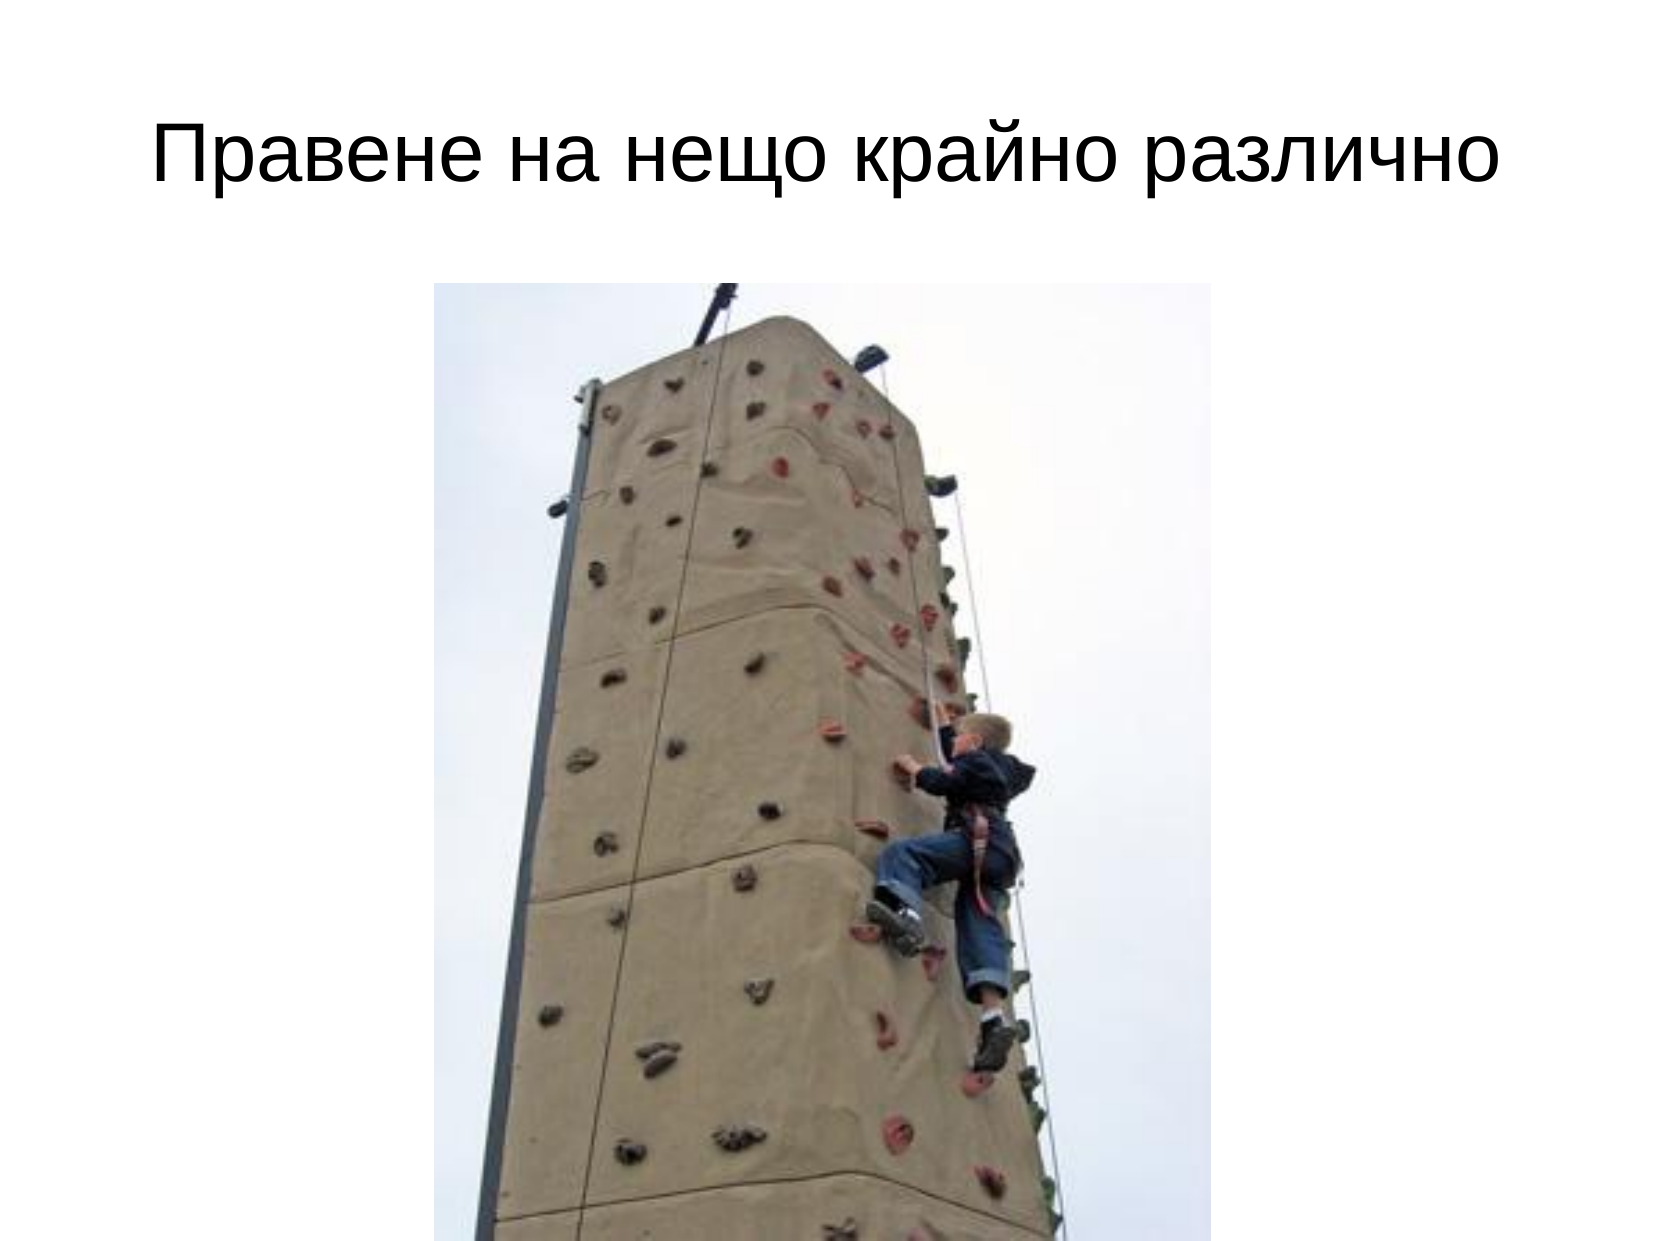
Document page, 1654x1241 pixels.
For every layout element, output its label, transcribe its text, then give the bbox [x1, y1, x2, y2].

title Правене на нещо крайно различно [82, 49, 1571, 257]
picture [434, 283, 1211, 1241]
